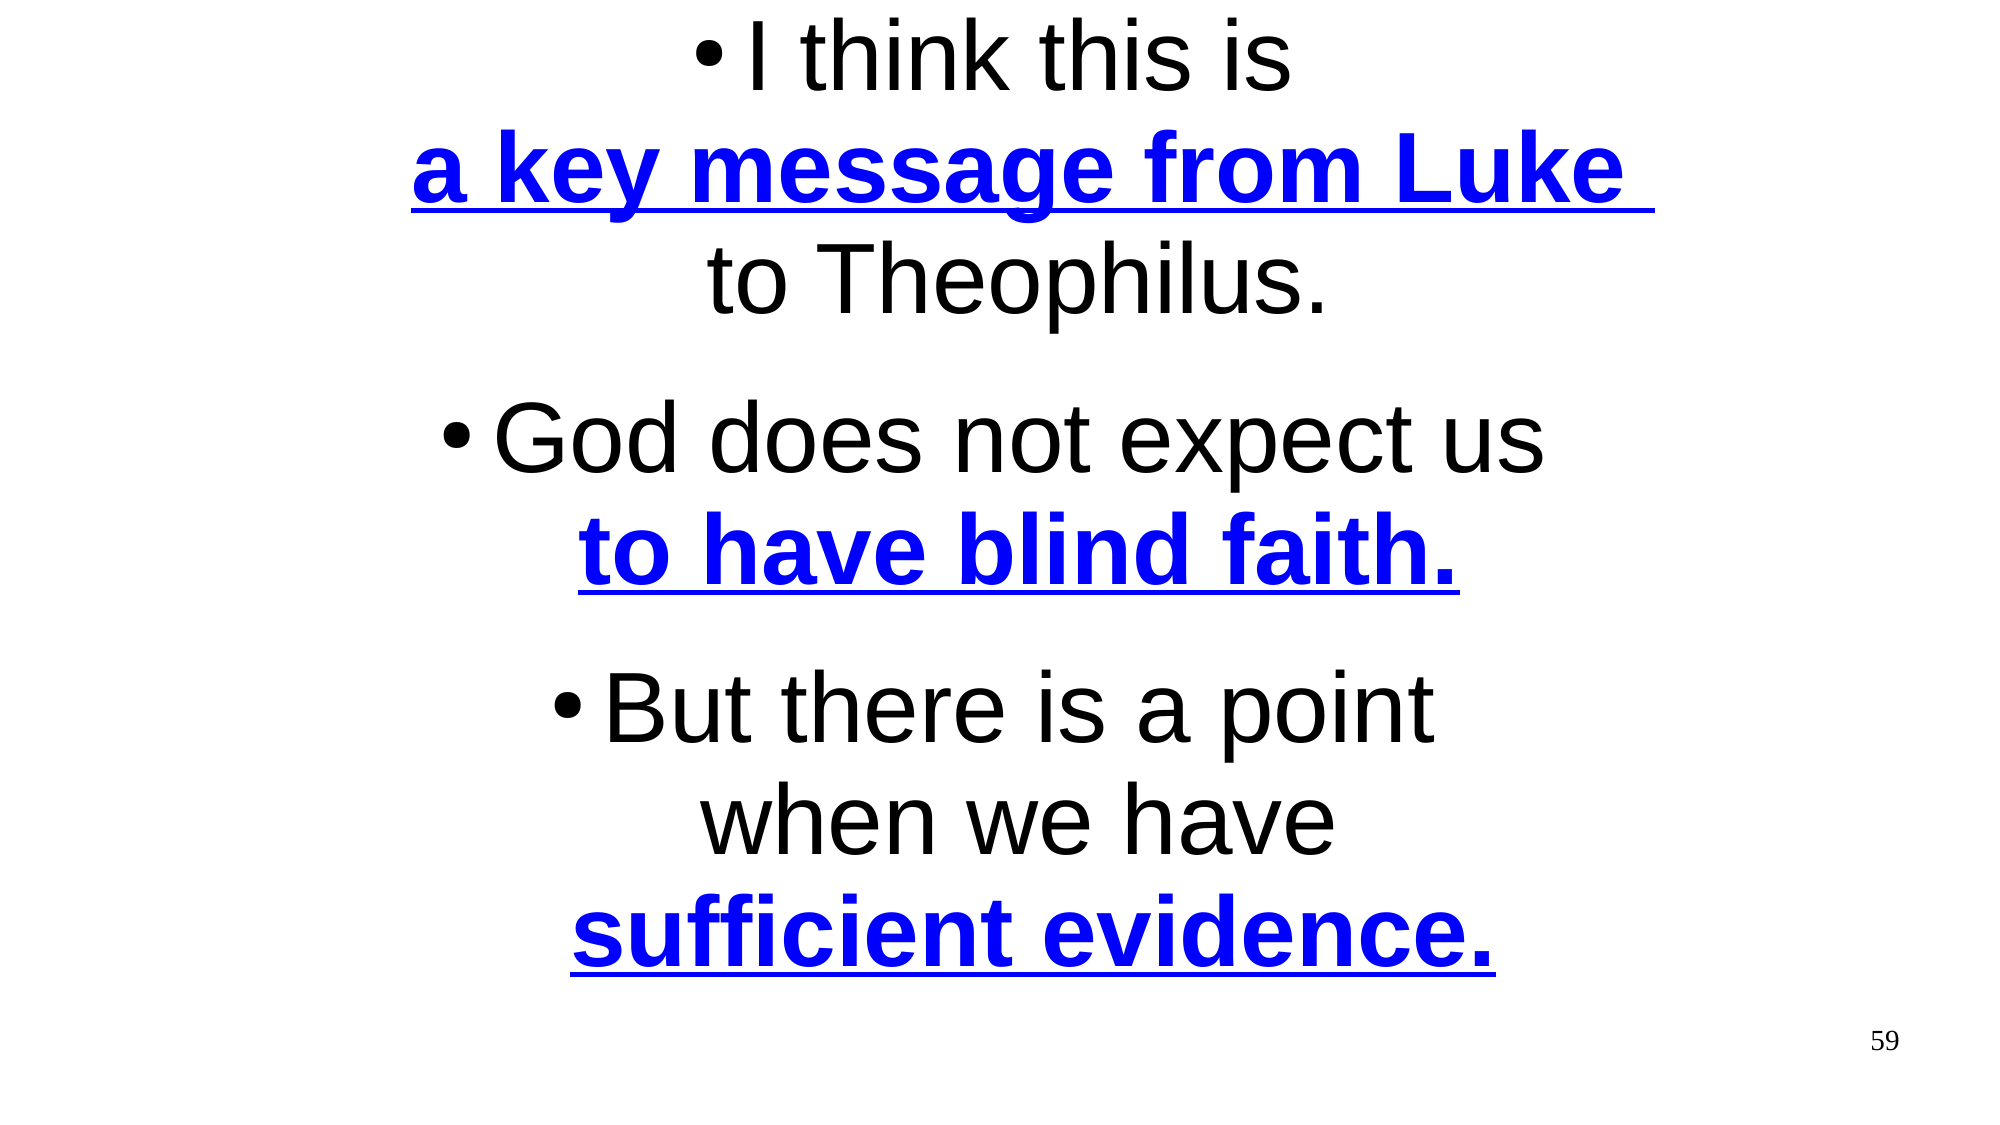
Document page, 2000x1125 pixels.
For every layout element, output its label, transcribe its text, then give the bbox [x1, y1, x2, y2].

list I think this is a key message from Luke to Theophilus. God does not expect us to have blind faith. But there is a point when we have sufficient evidence. [0, 0, 1996, 1123]
